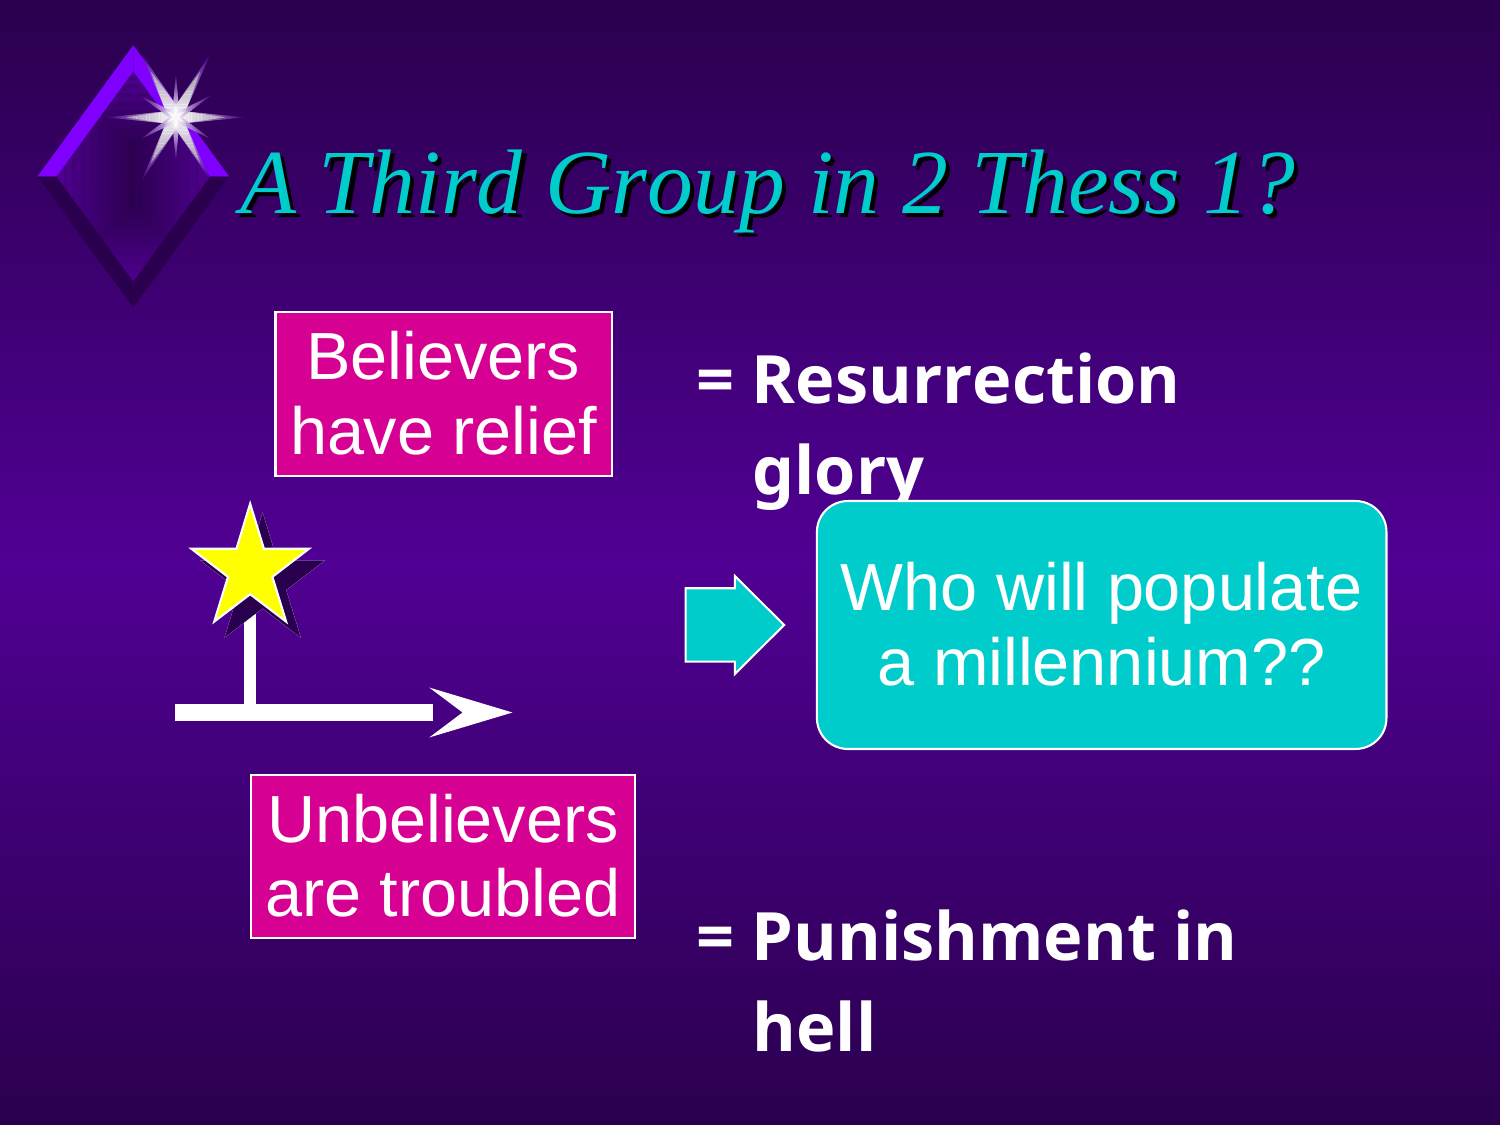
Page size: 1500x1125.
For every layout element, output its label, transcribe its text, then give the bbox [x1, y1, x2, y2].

text_box [191, 503, 310, 622]
text_box Who will populate a millennium?? [816, 501, 1387, 749]
text_box Unbelievers are troubled [251, 774, 636, 939]
title A Third Group in 2 Thess 1? [224, 78, 1388, 288]
text_box Believers have relief [275, 312, 612, 476]
text_box [685, 576, 785, 674]
list = Resurrection glory = Punishment in hell [681, 324, 1298, 1030]
